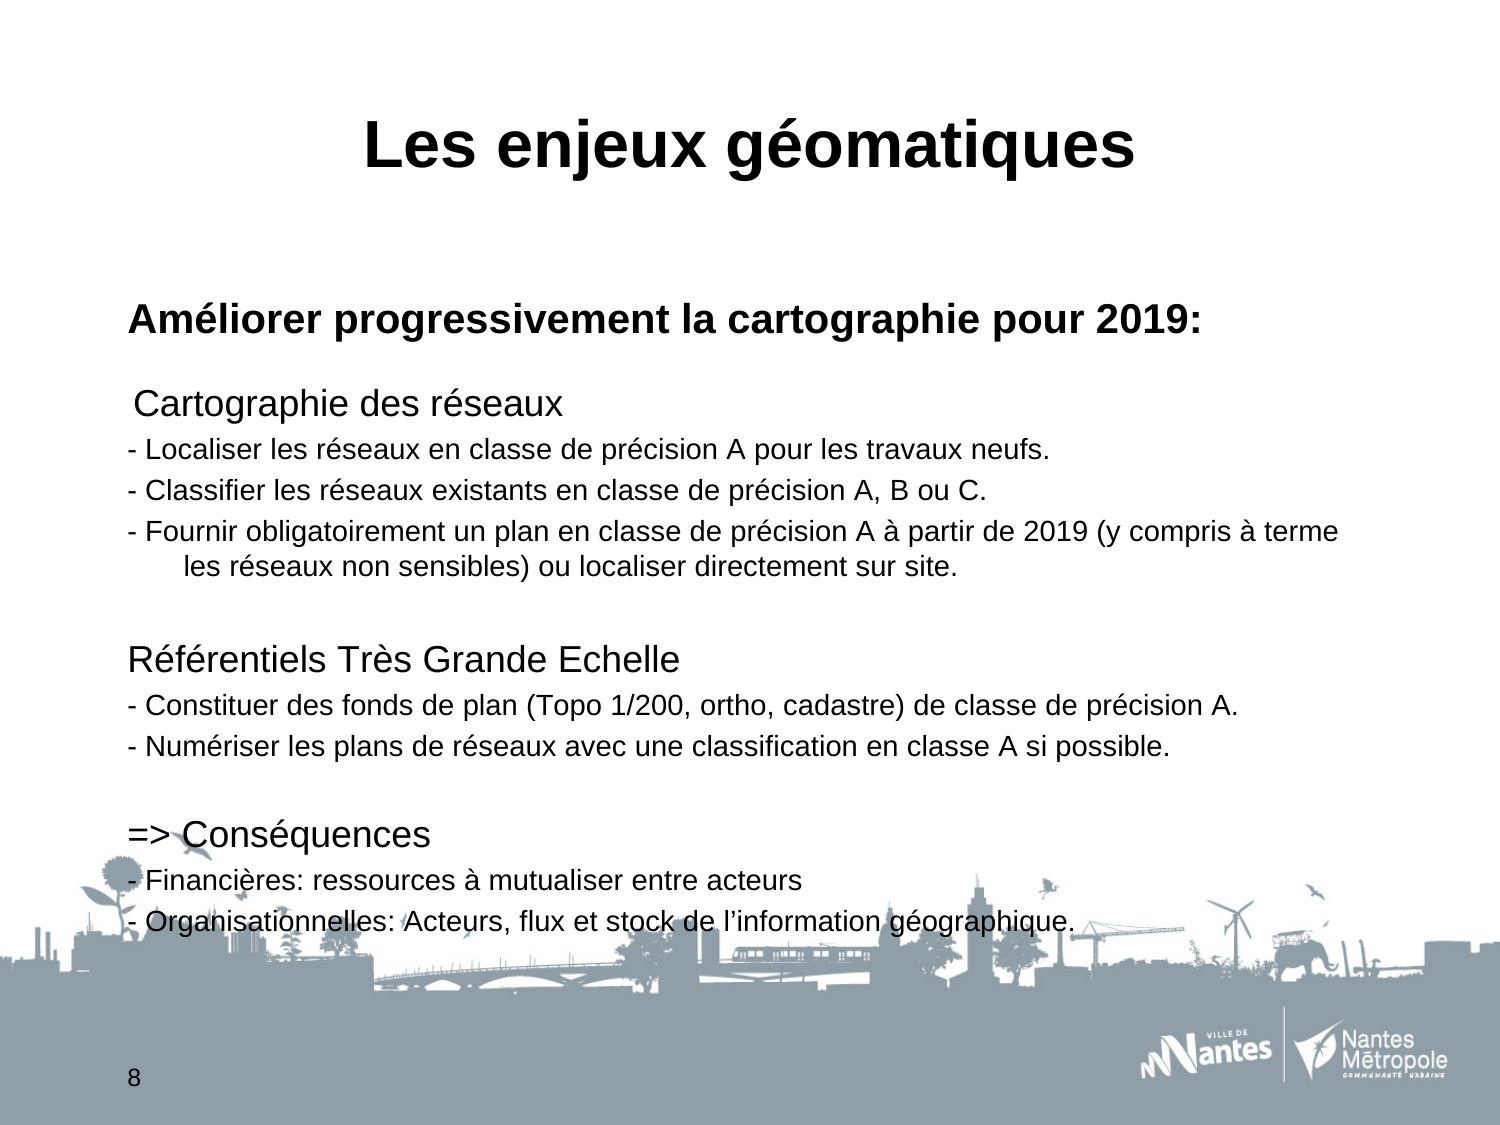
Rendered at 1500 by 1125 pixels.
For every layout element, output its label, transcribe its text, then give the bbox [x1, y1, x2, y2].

list Améliorer progressivement la cartographie pour 2019: Cartographie des réseaux - Localiser les réseaux en classe de précision A pour les travaux neufs. - Classifier les réseaux existants en classe de précision A, B ou C. - Fournir obligatoirement un plan en classe de précision A à partir de 2019 (y compris à terme les réseaux non sensibles) ou localiser directement sur site. Référentiels Très Grande Echelle - Constituer des fonds de plan (Topo 1/200, ortho, cadastre) de classe de précision A. - Numériser les plans de réseaux avec une classification en classe A si possible. => Conséquences - Financières: ressources à mutualiser entre acteurs - Organisationnelles: Acteurs, flux et stock de l’information géographique. [112, 283, 1388, 959]
title Les enjeux géomatiques [112, 46, 1388, 235]
picture [0, 0, 1500, 1125]
